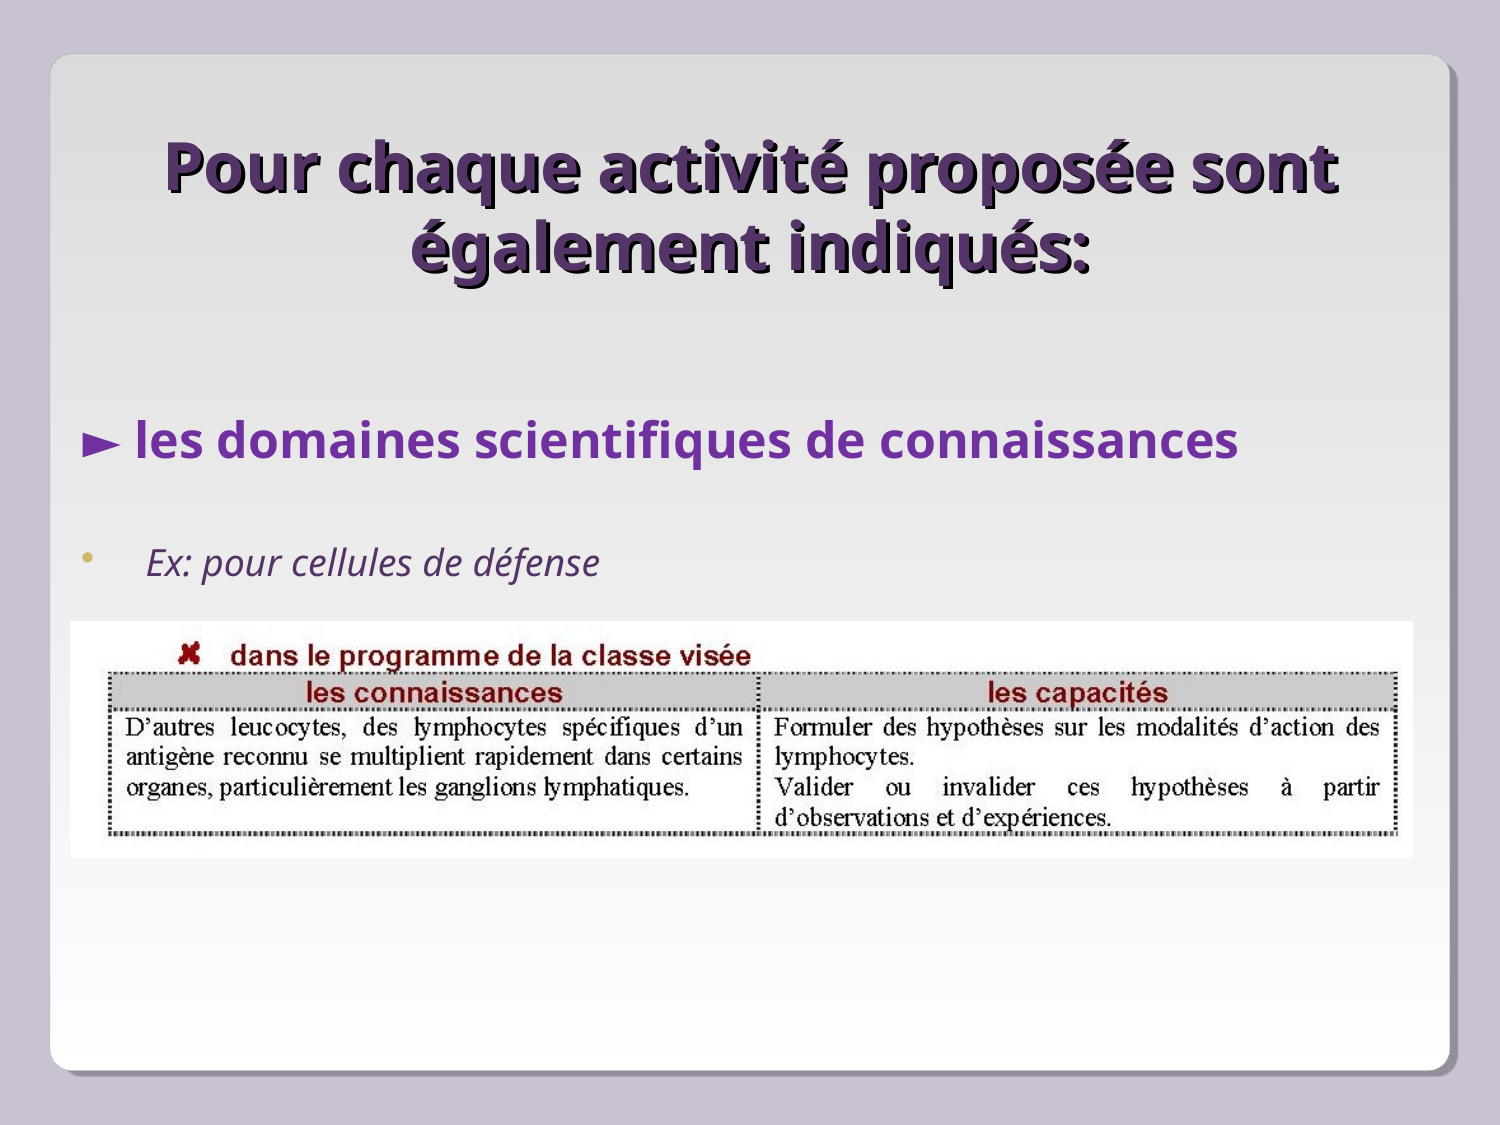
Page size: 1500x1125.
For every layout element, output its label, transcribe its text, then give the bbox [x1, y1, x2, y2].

list ► les domaines scientifiques de connaissances Ex: pour cellules de défense [46, 328, 1430, 853]
picture [70, 621, 1413, 858]
title Pour chaque activité proposée sont également indiqués: [0, 93, 1500, 292]
